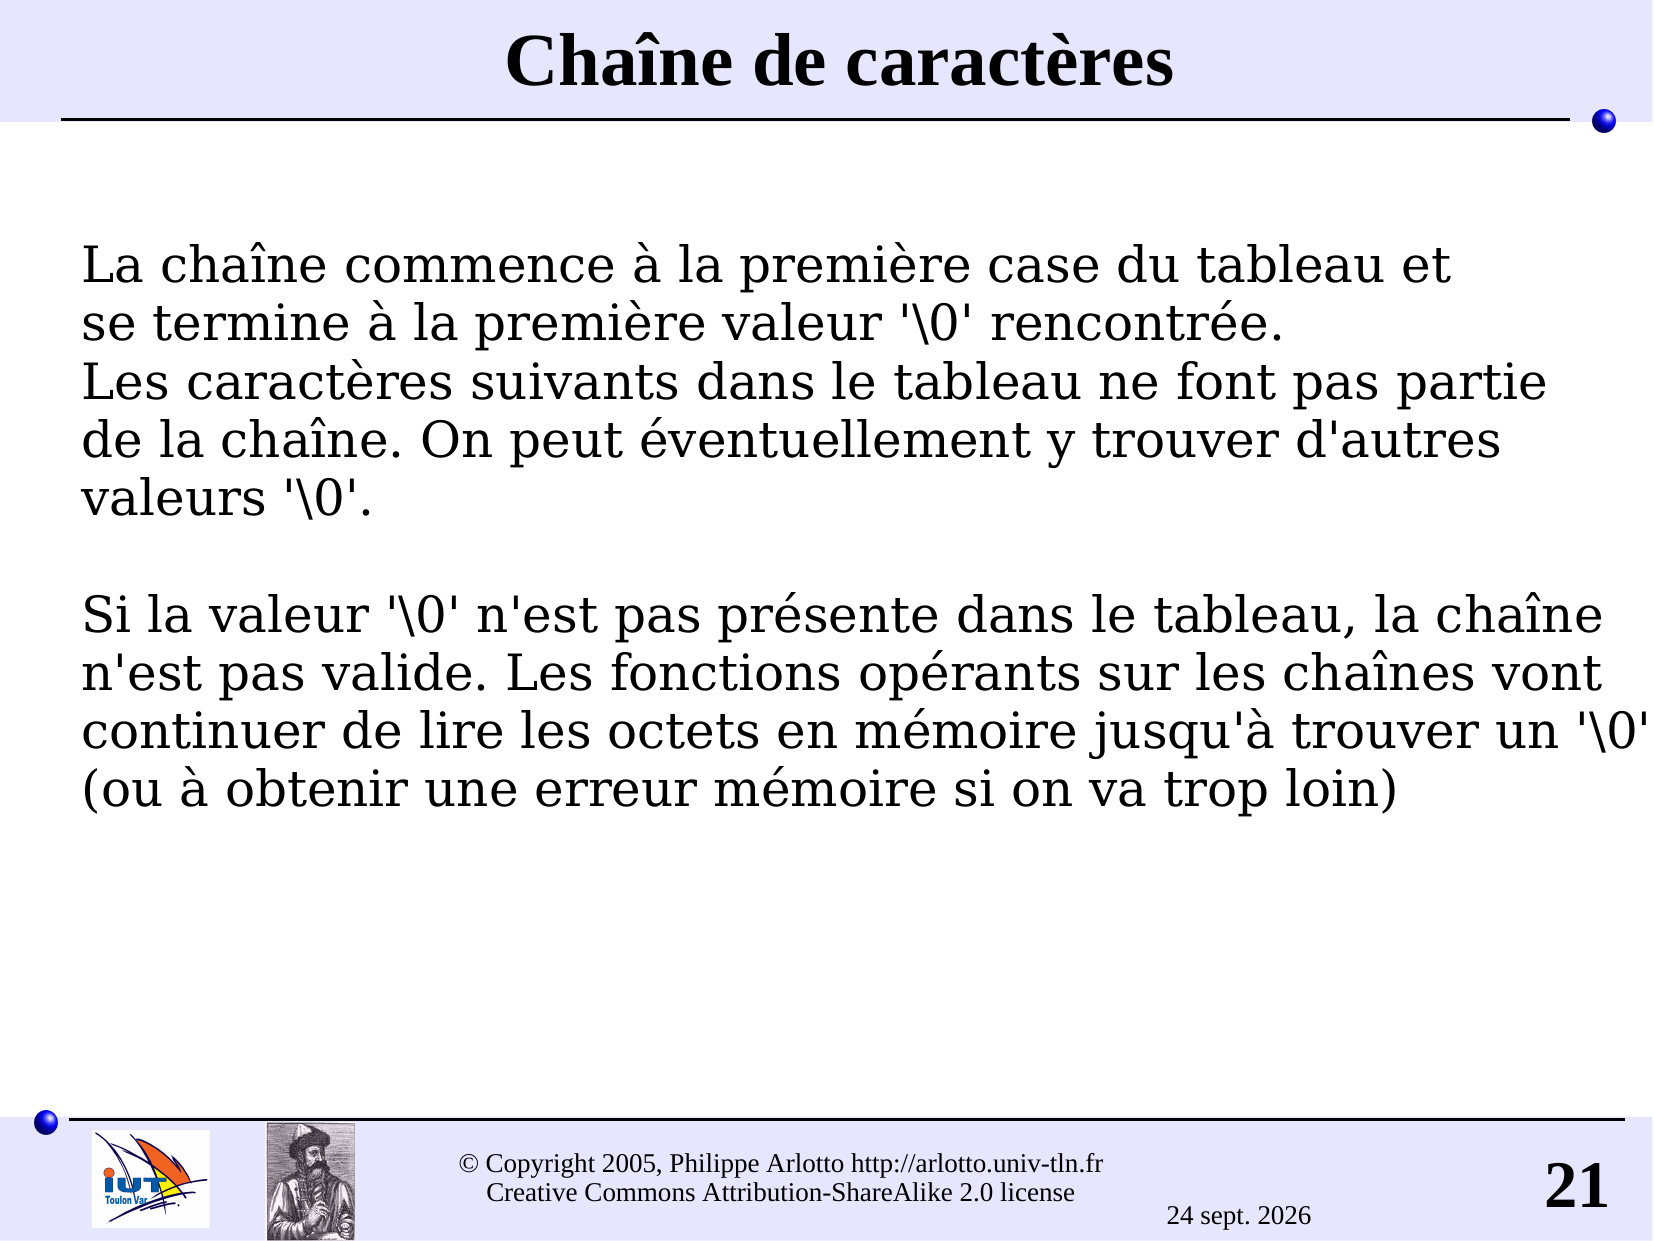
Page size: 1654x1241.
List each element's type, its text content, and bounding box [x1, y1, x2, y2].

picture [265, 1122, 355, 1241]
title Chaîne de caractères [95, 14, 1585, 107]
text_box La chaîne commence à la première case du tableau et se termine à la première valeur '\0' rencontrée. Les caractères suivants dans le tableau ne font pas partie de la chaîne. On peut éventuellement y trouver d'autres valeurs '\0'. Si la valeur '\0' n'est pas présente dans le tableau, la chaîne n'est pas valide. Les fonctions opérants sur les chaînes vont continuer de lire les octets en mémoire jusqu'à trouver un '\0' (ou à obtenir une erreur mémoire si on va trop loin) [81, 236, 1653, 994]
